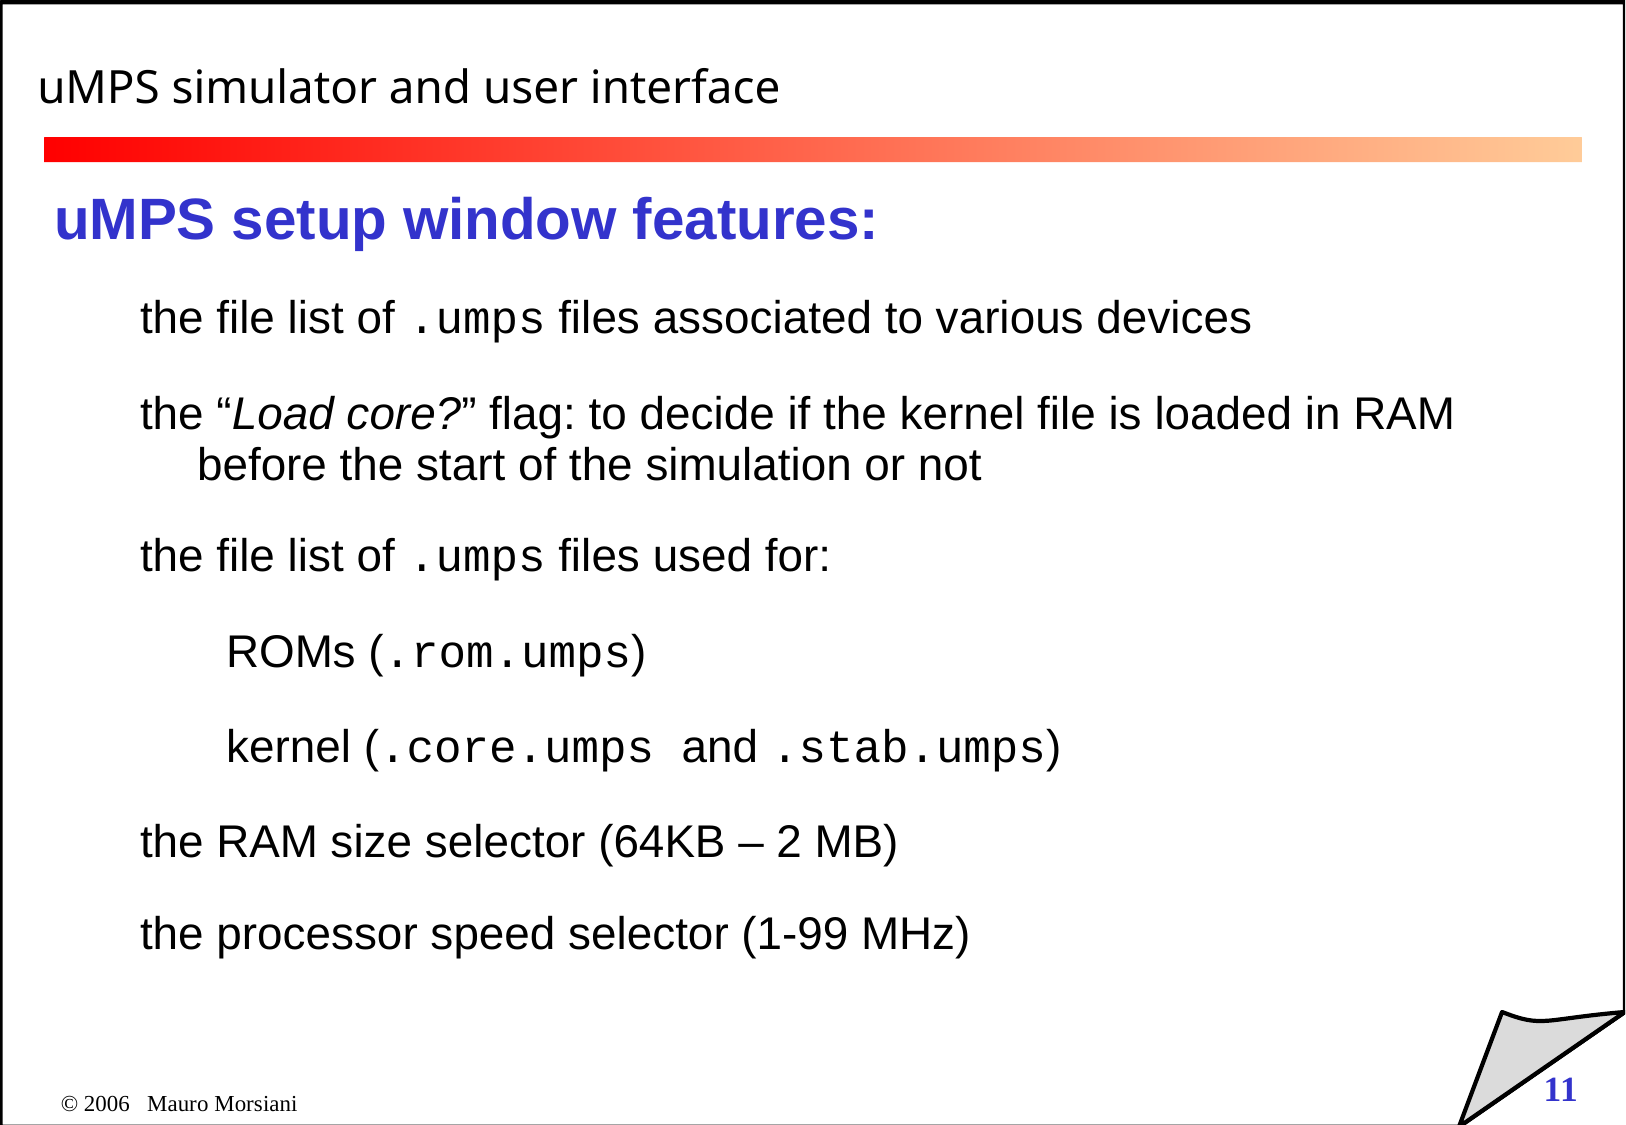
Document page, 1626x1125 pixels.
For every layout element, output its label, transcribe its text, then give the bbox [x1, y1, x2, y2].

list uMPS setup window features: the file list of .umps files associated to various devices the “Load core?” flag: to decide if the kernel file is loaded in RAM before the start of the simulation or not the file list of .umps files used for: ROMs (.rom.umps) kernel (.core.umps and .stab.umps) the RAM size selector (64KB – 2 MB) the processor speed selector (1-99 MHz) [54, 187, 1571, 1124]
title uMPS simulator and user interface [37, 44, 1588, 131]
